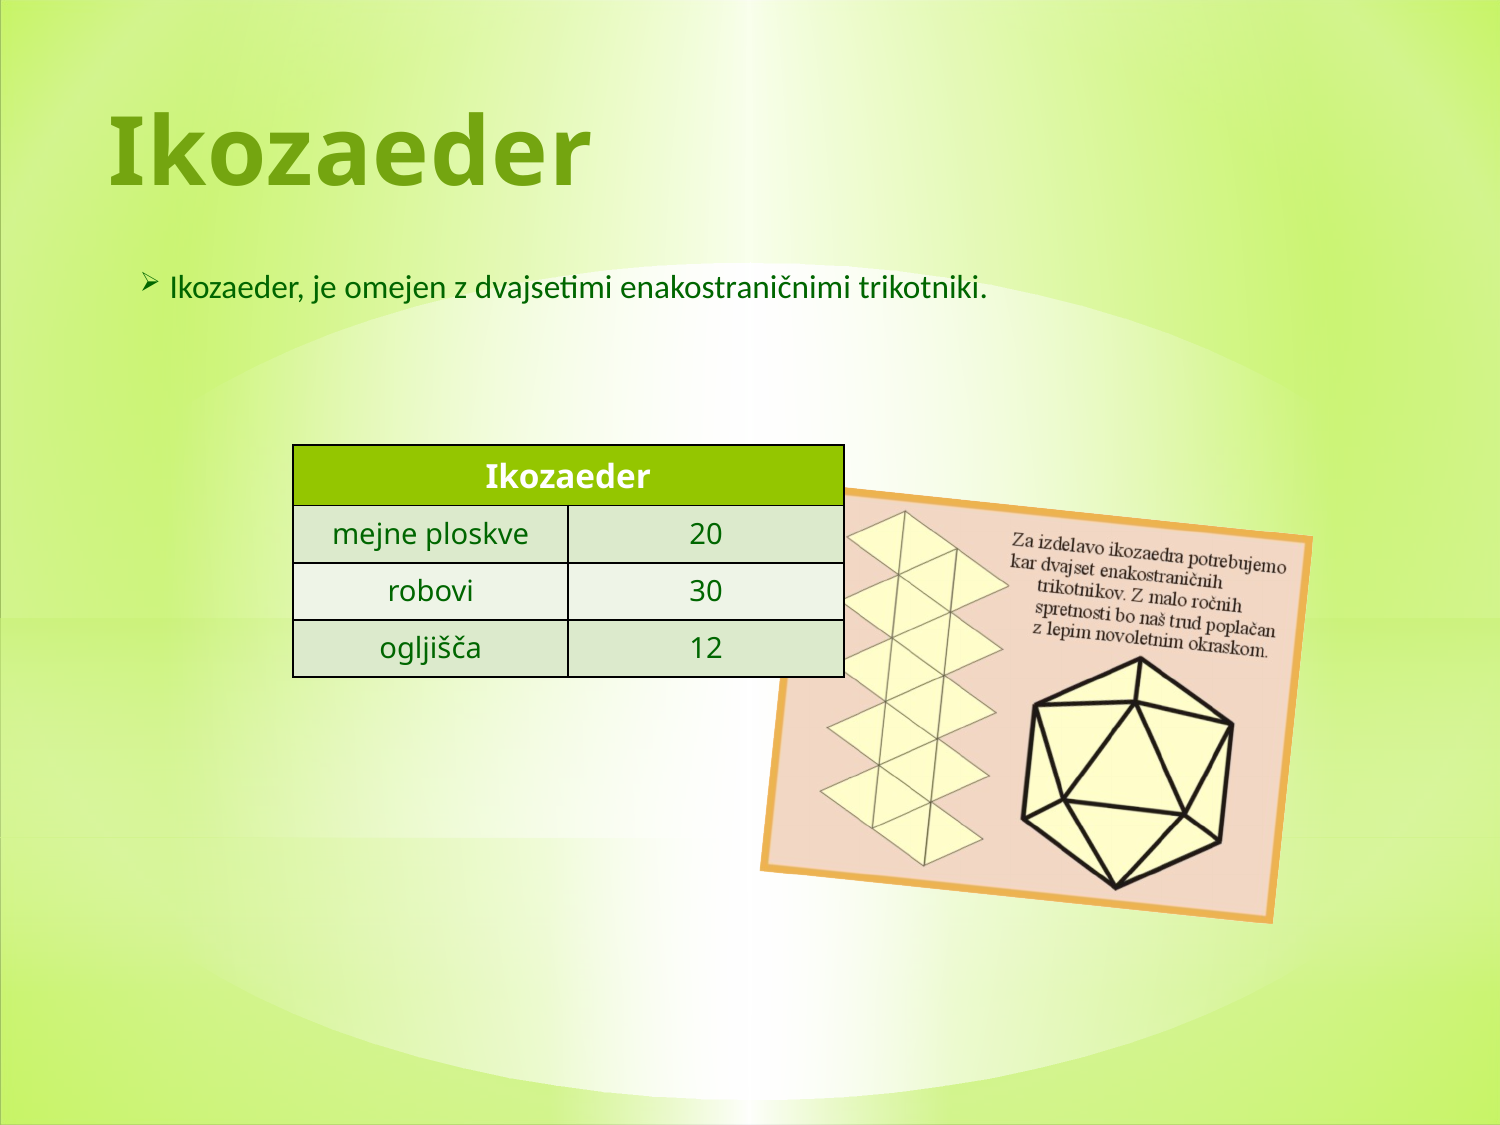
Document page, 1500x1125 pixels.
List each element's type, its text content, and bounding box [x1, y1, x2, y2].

table_cell ogljišča [294, 621, 567, 676]
table_cell 12 [569, 621, 843, 676]
picture [759, 520, 1313, 924]
table_cell 30 [569, 564, 843, 619]
table_cell mejne ploskve [294, 506, 567, 562]
title Ikozaeder [93, 82, 1162, 270]
table_cell 20 [569, 506, 843, 562]
list Ikozaeder, je omejen z dvajsetimi enakostraničnimi trikotniki. [117, 257, 1168, 828]
table_header Ikozaeder [294, 446, 843, 505]
table_cell robovi [294, 564, 567, 619]
